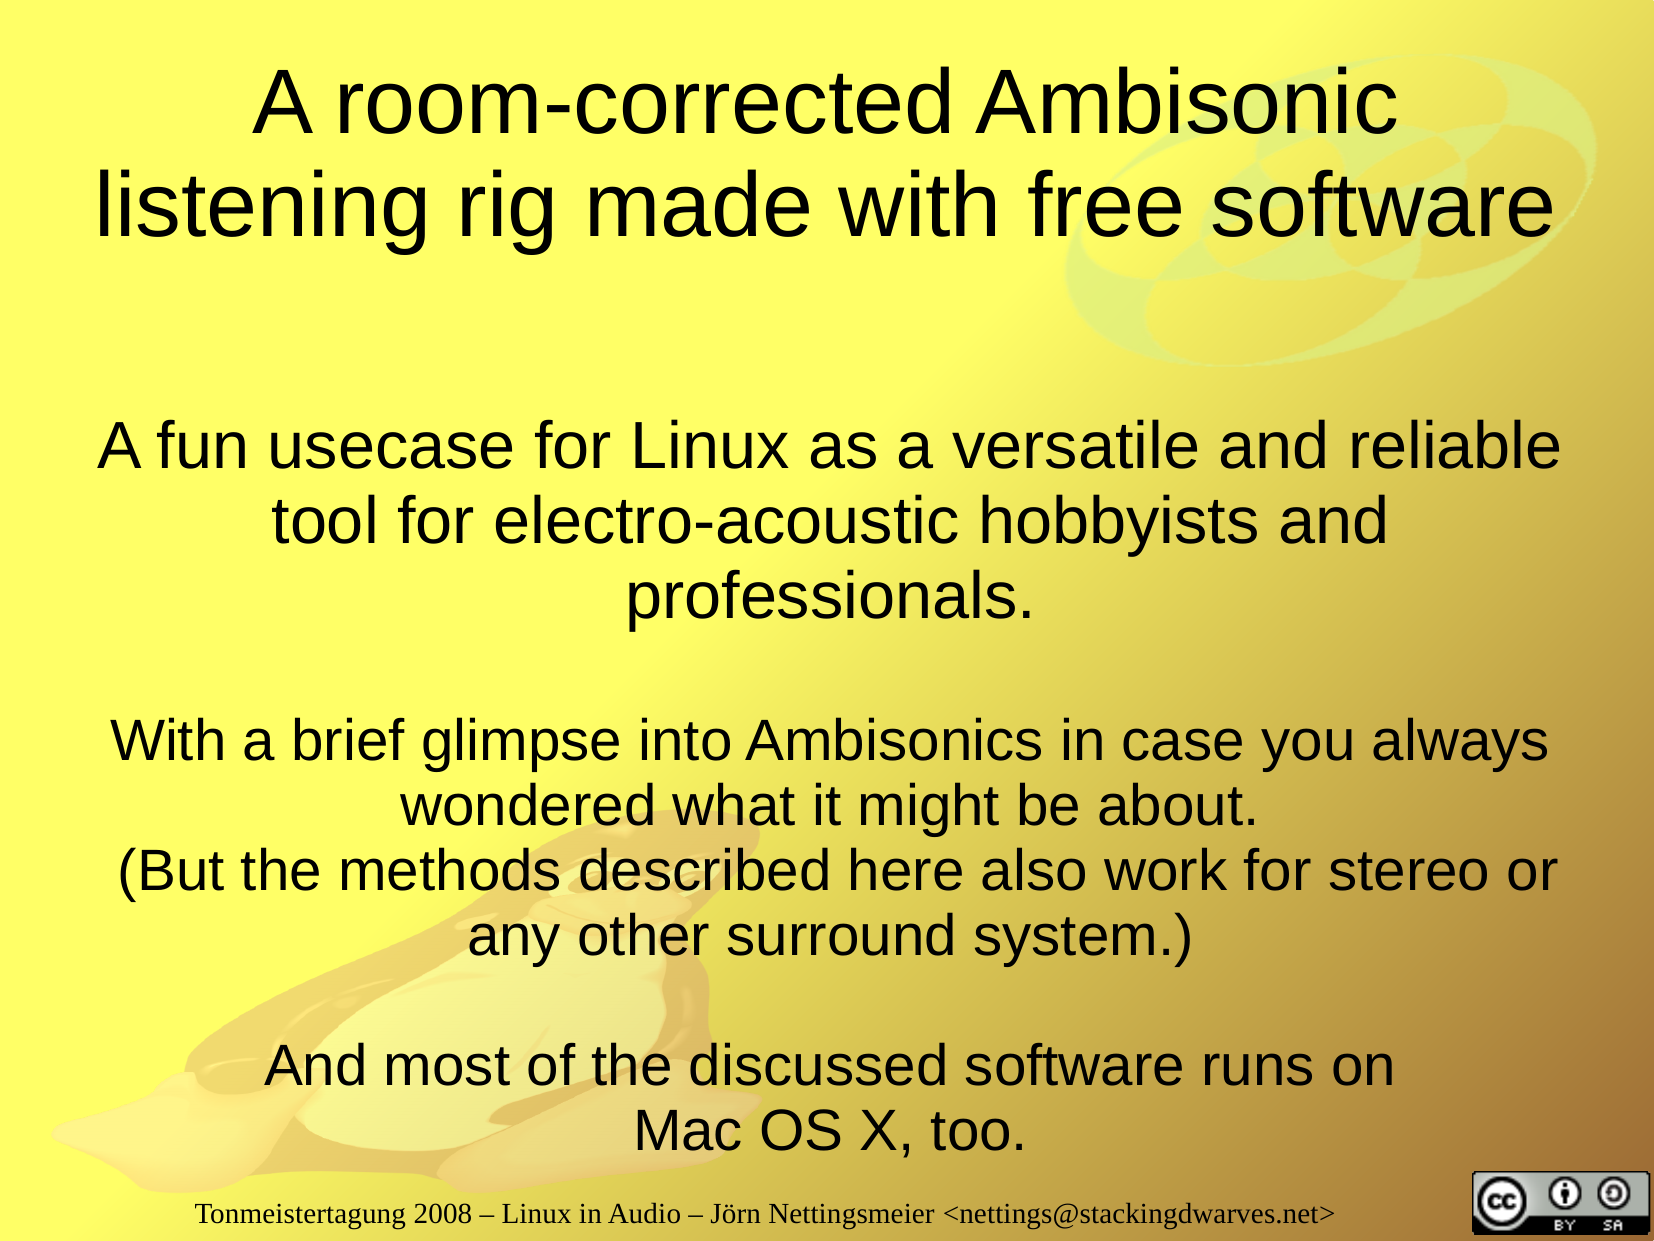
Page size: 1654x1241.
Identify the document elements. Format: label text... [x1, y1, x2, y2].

subtitle A fun usecase for Linux as a versatile and reliable tool for electro-acoustic hobbyists and professionals. With a brief glimpse into Ambisonics in case you always wondered what it might be about. (But the methods described here also work for stereo or any other surround system.) And most of the discussed software runs on Mac OS X, too. [86, 258, 1576, 1163]
picture [1472, 1171, 1651, 1235]
title A room-corrected Ambisonic listening rig made with free software [82, 39, 1571, 267]
